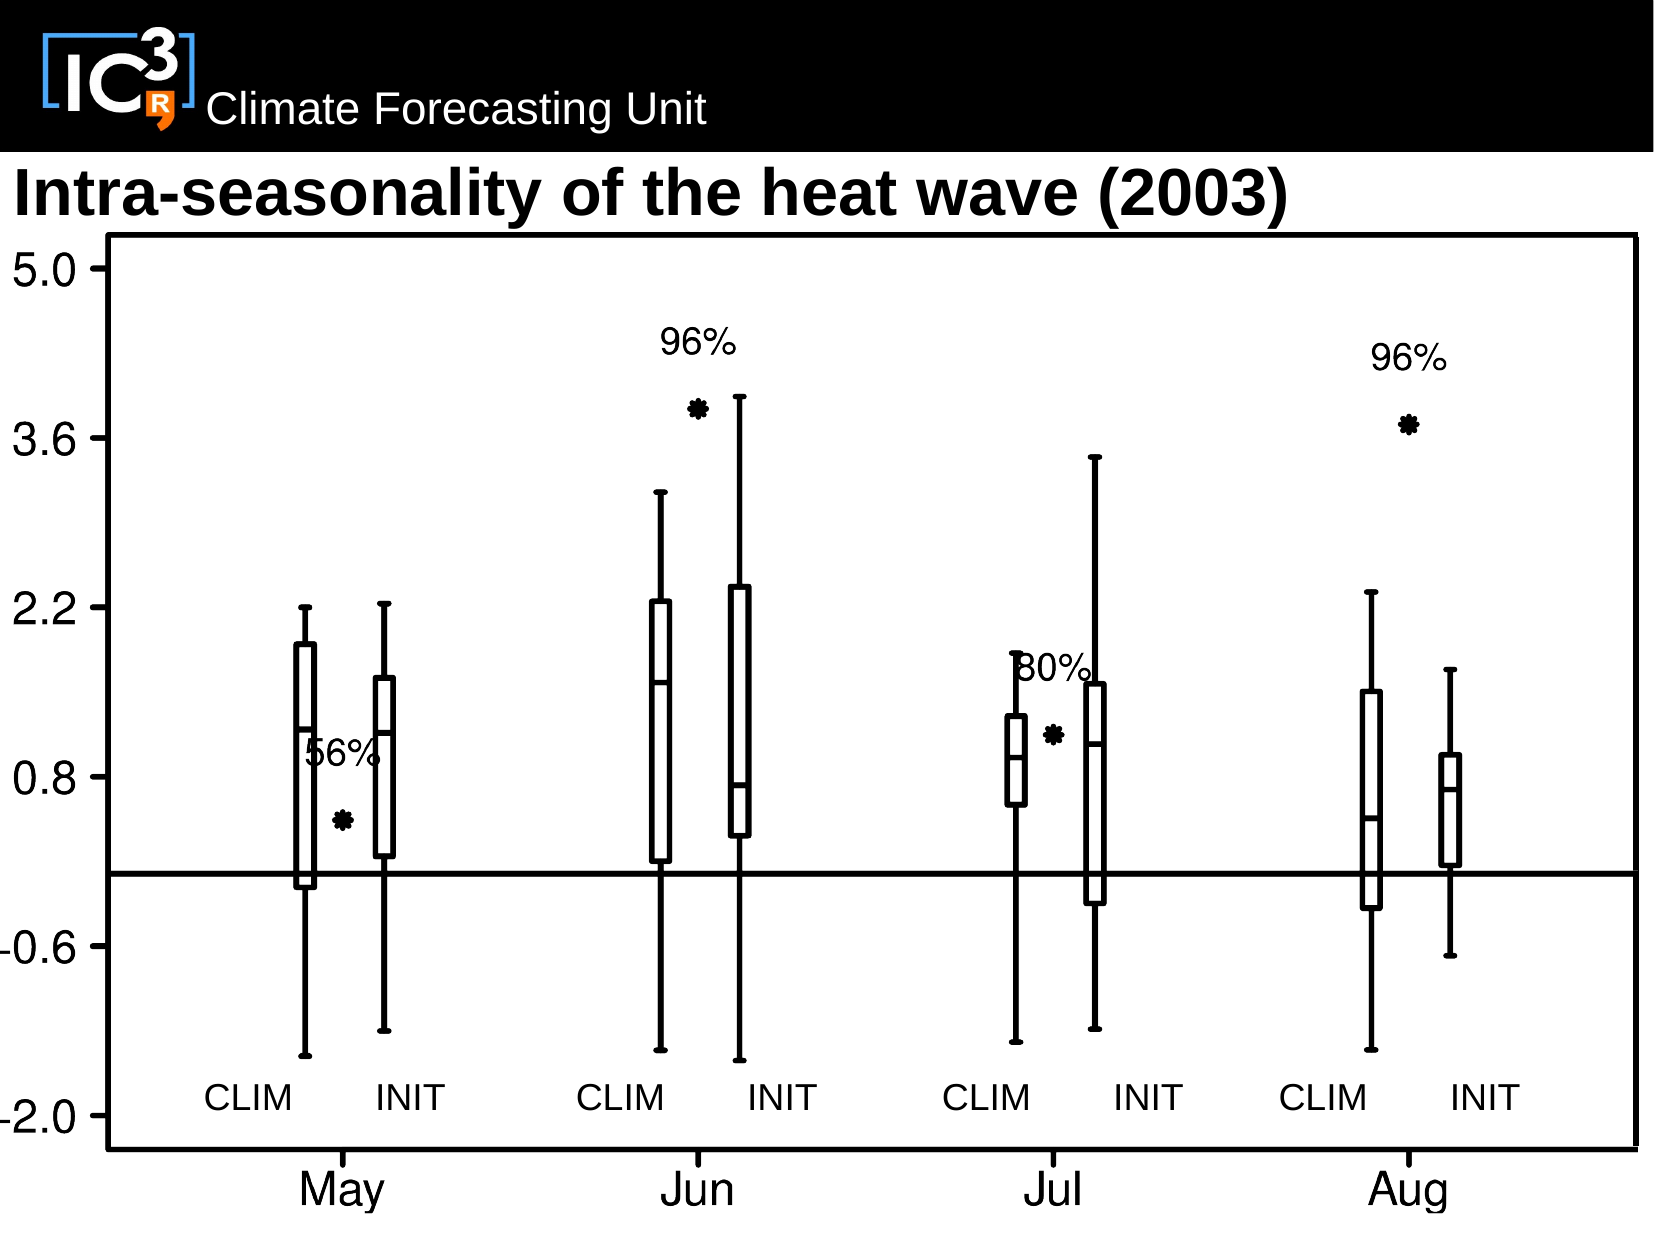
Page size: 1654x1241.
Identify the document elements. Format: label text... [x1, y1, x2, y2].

picture [1, 0, 230, 147]
text_box Climate Forecasting Unit [190, 70, 791, 146]
text_box INIT [360, 1068, 461, 1126]
text_box CLIM [188, 1068, 309, 1126]
picture [0, 231, 1640, 1215]
text_box CLIM [927, 1068, 1047, 1126]
text_box [230, 0, 1653, 147]
text_box CLIM [561, 1068, 681, 1126]
text_box INIT [1098, 1068, 1200, 1126]
text_box INIT [1435, 1068, 1536, 1126]
text_box Intra-seasonality of the heat wave (2003) [0, 147, 1653, 238]
text_box INIT [732, 1068, 833, 1126]
text_box CLIM [1263, 1068, 1383, 1126]
